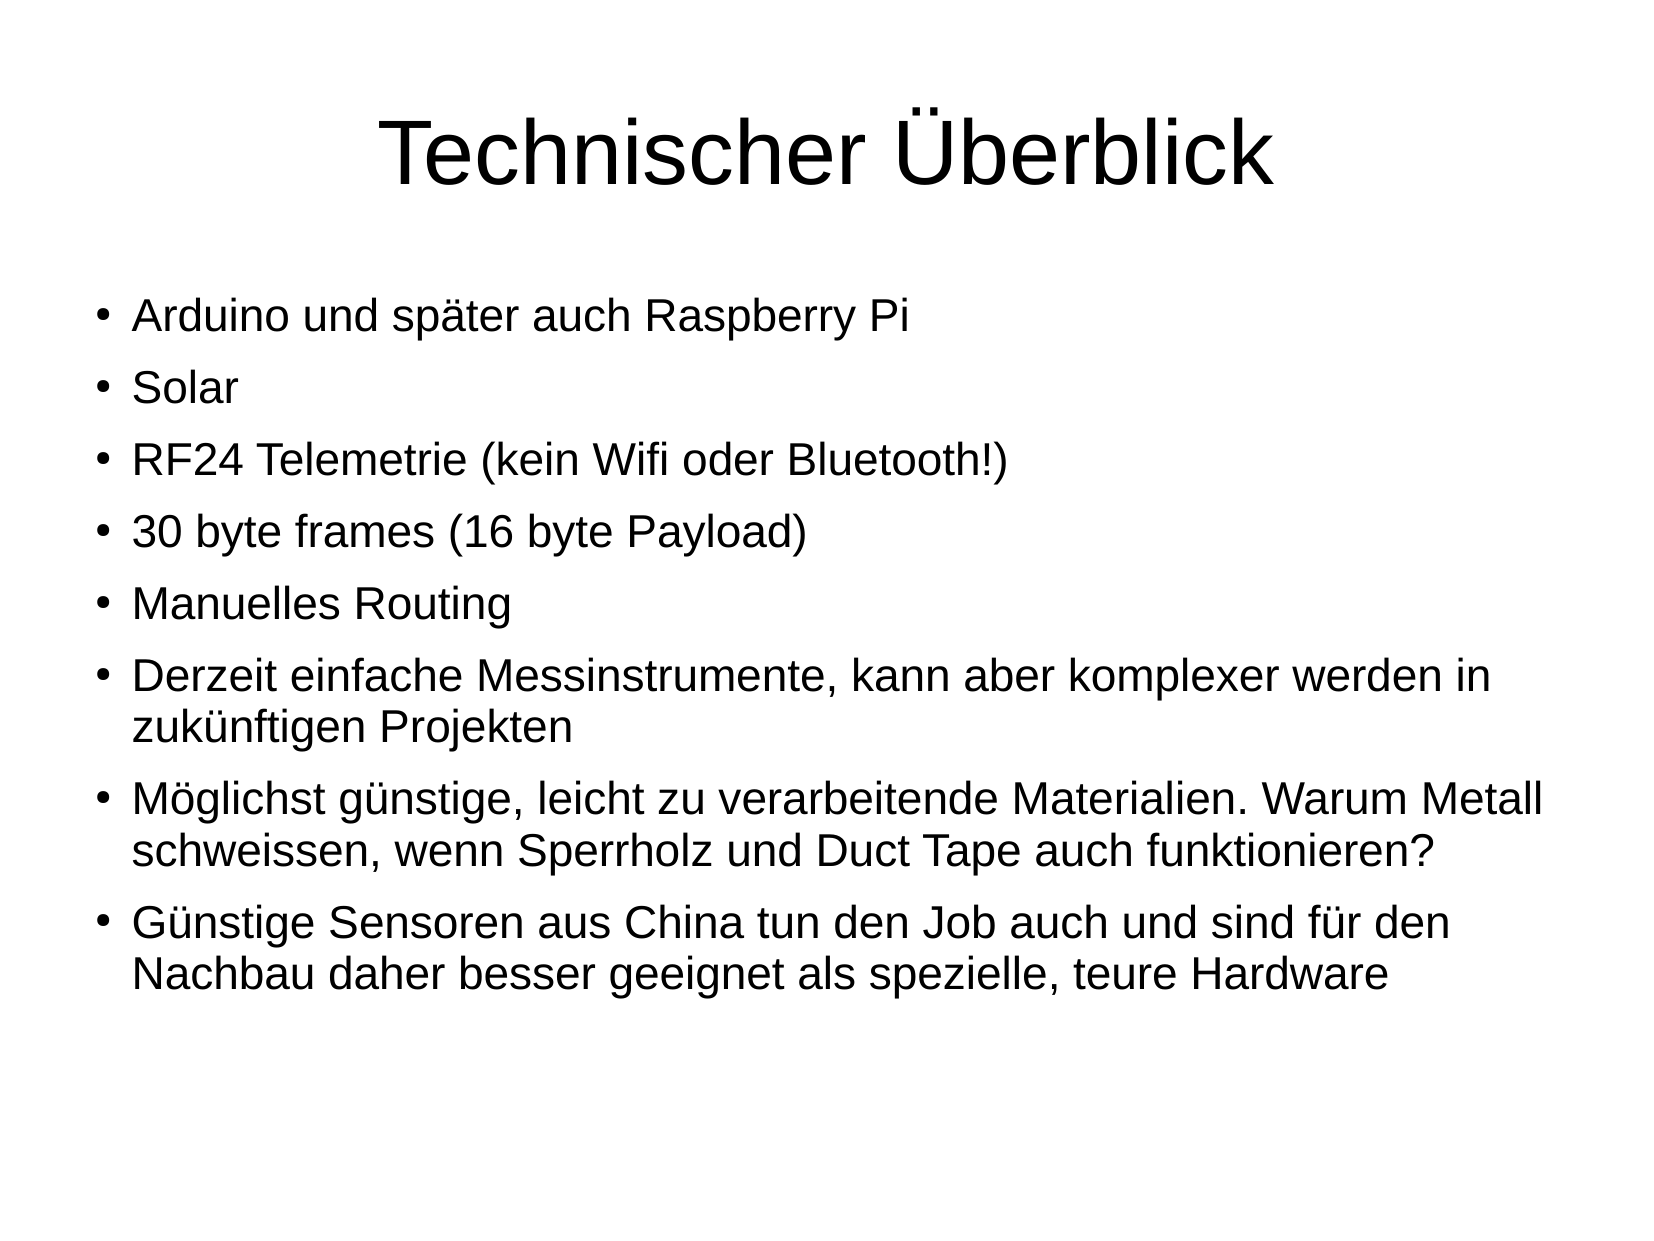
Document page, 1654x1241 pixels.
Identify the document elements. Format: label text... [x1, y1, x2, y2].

list Arduino und später auch Raspberry Pi Solar RF24 Telemetrie (kein Wifi oder Bluetooth!) 30 byte frames (16 byte Payload) Manuelles Routing Derzeit einfache Messinstrumente, kann aber komplexer werden in zukünftigen Projekten Möglichst günstige, leicht zu verarbeitende Materialien. Warum Metall schweissen, wenn Sperrholz und Duct Tape auch funktionieren? Günstige Sensoren aus China tun den Job auch und sind für den Nachbau daher besser geeignet als spezielle, teure Hardware [82, 290, 1571, 1010]
title Technischer Überblick [82, 49, 1571, 257]
